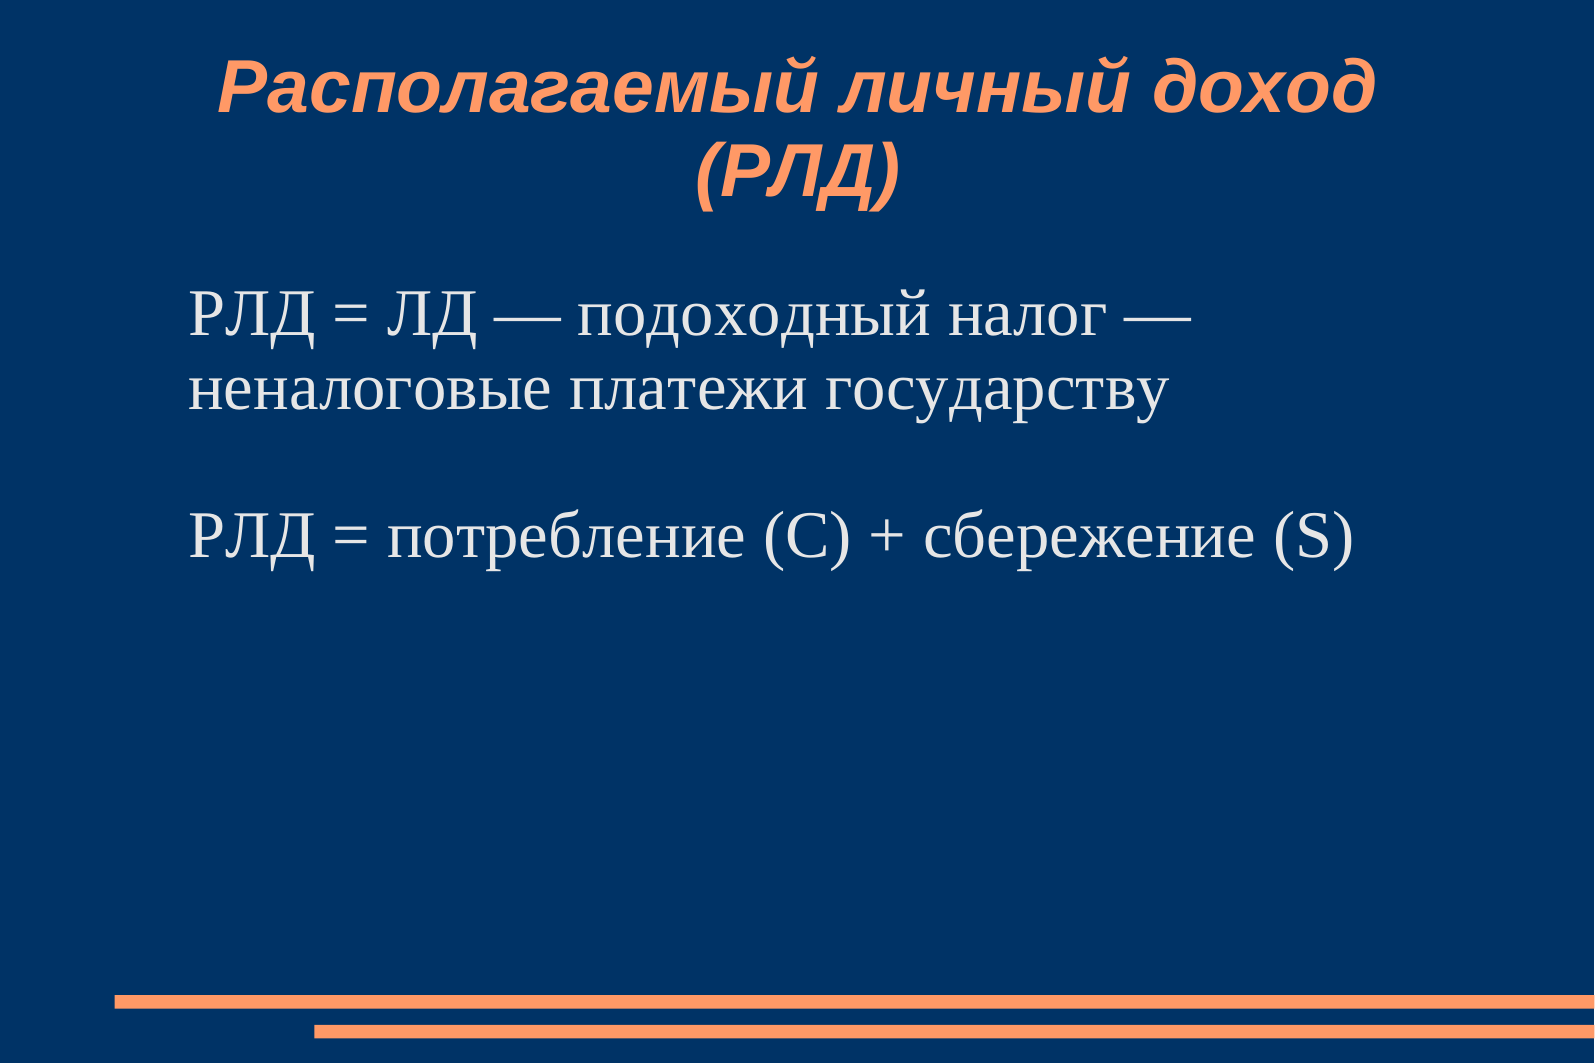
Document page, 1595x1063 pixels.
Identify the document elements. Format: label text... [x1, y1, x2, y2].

list РЛД = ЛД — подоходный налог — неналоговые платежи государству РЛД = потребление (C) + сбережение (S) [117, 276, 1505, 956]
title Располагаемый личный доход (РЛД) [117, 44, 1479, 213]
